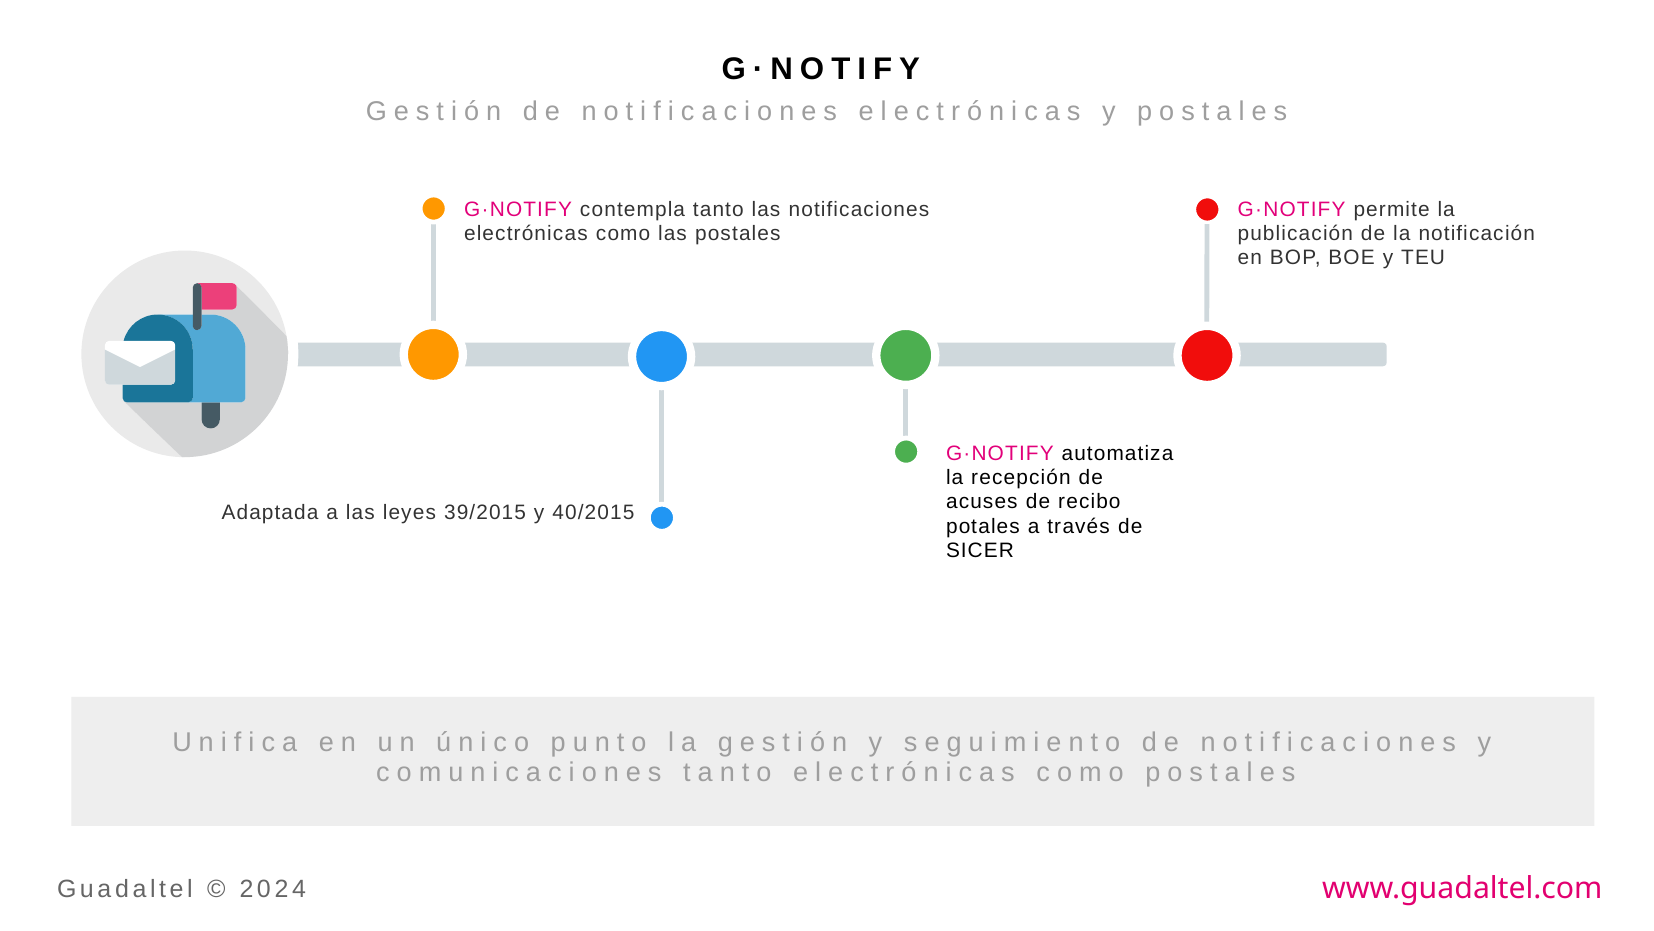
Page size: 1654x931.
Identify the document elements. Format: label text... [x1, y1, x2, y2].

text_box G·NOTIFY [0, 35, 1648, 88]
picture [70, 239, 299, 469]
text_box G·NOTIFY contempla tanto las notificaciones electrónicas como las postales [449, 188, 1037, 302]
text_box [1193, 195, 1221, 224]
text_box [892, 438, 920, 466]
text_box G·NOTIFY permite la publicación de la notificación en BOP, BOE y TEU [1222, 188, 1566, 302]
text_box Gestión de notificaciones electrónicas y postales [0, 88, 1654, 139]
text_box G·NOTIFY automatiza la recepción de acuses de recibo potales a través de SICER [878, 432, 1196, 570]
text_box Unifica en un único punto la gestión y seguimiento de notificaciones y comunicaciones tanto electrónicas como postales [95, 726, 1577, 787]
text_box [299, 324, 1387, 387]
text_box [420, 194, 448, 223]
text_box www.guadaltel.com [1307, 862, 1630, 913]
text_box [648, 504, 676, 532]
text_box Adaptada a las leyes 39/2015 y 40/2015 [92, 492, 650, 605]
text_box [71, 696, 1595, 826]
text_box Guadaltel © 2024 [42, 861, 322, 914]
